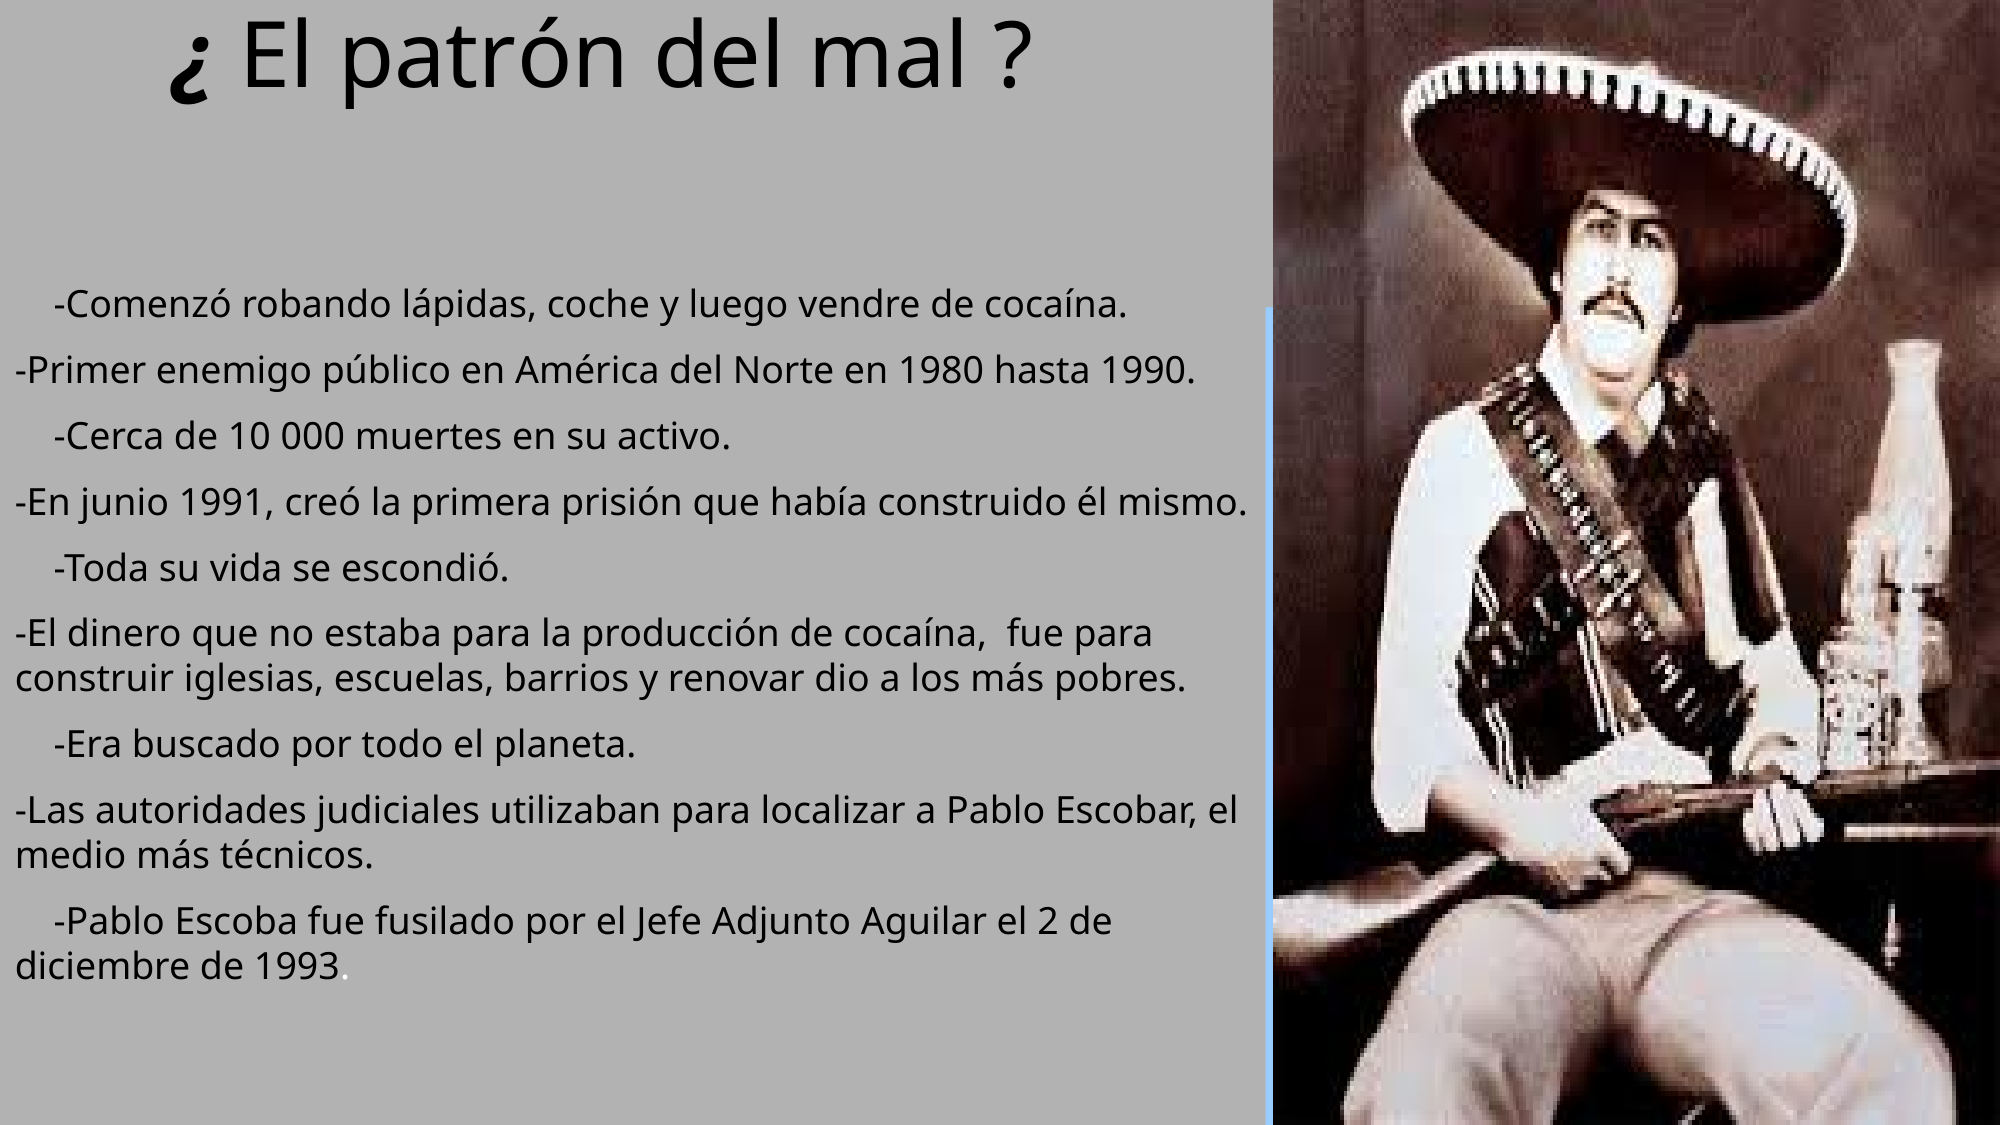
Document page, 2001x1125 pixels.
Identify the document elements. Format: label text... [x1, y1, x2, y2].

list -Comenzó robando lápidas, coche y luego vendre de cocaína. -Primer enemigo público en América del Norte en 1980 hasta 1990. -Cerca de 10 000 muertes en su activo. -En junio 1991, creó la primera prisión que había construido él mismo. -Toda su vida se escondió. -El dinero que no estaba para la producción de cocaína, fue para construir iglesias, escuelas, barrios y renovar dio a los más pobres. -Era buscado por todo el planeta. -Las autoridades judiciales utilizaban para localizar a Pablo Escobar, el medio más técnicos. -Pablo Escoba fue fusilado por el Jefe Adjunto Aguilar el 2 de diciembre de 1993. [0, 141, 1266, 1125]
title ¿ El patrón del mal ? [0, 0, 1273, 308]
picture [1273, 0, 2000, 1125]
